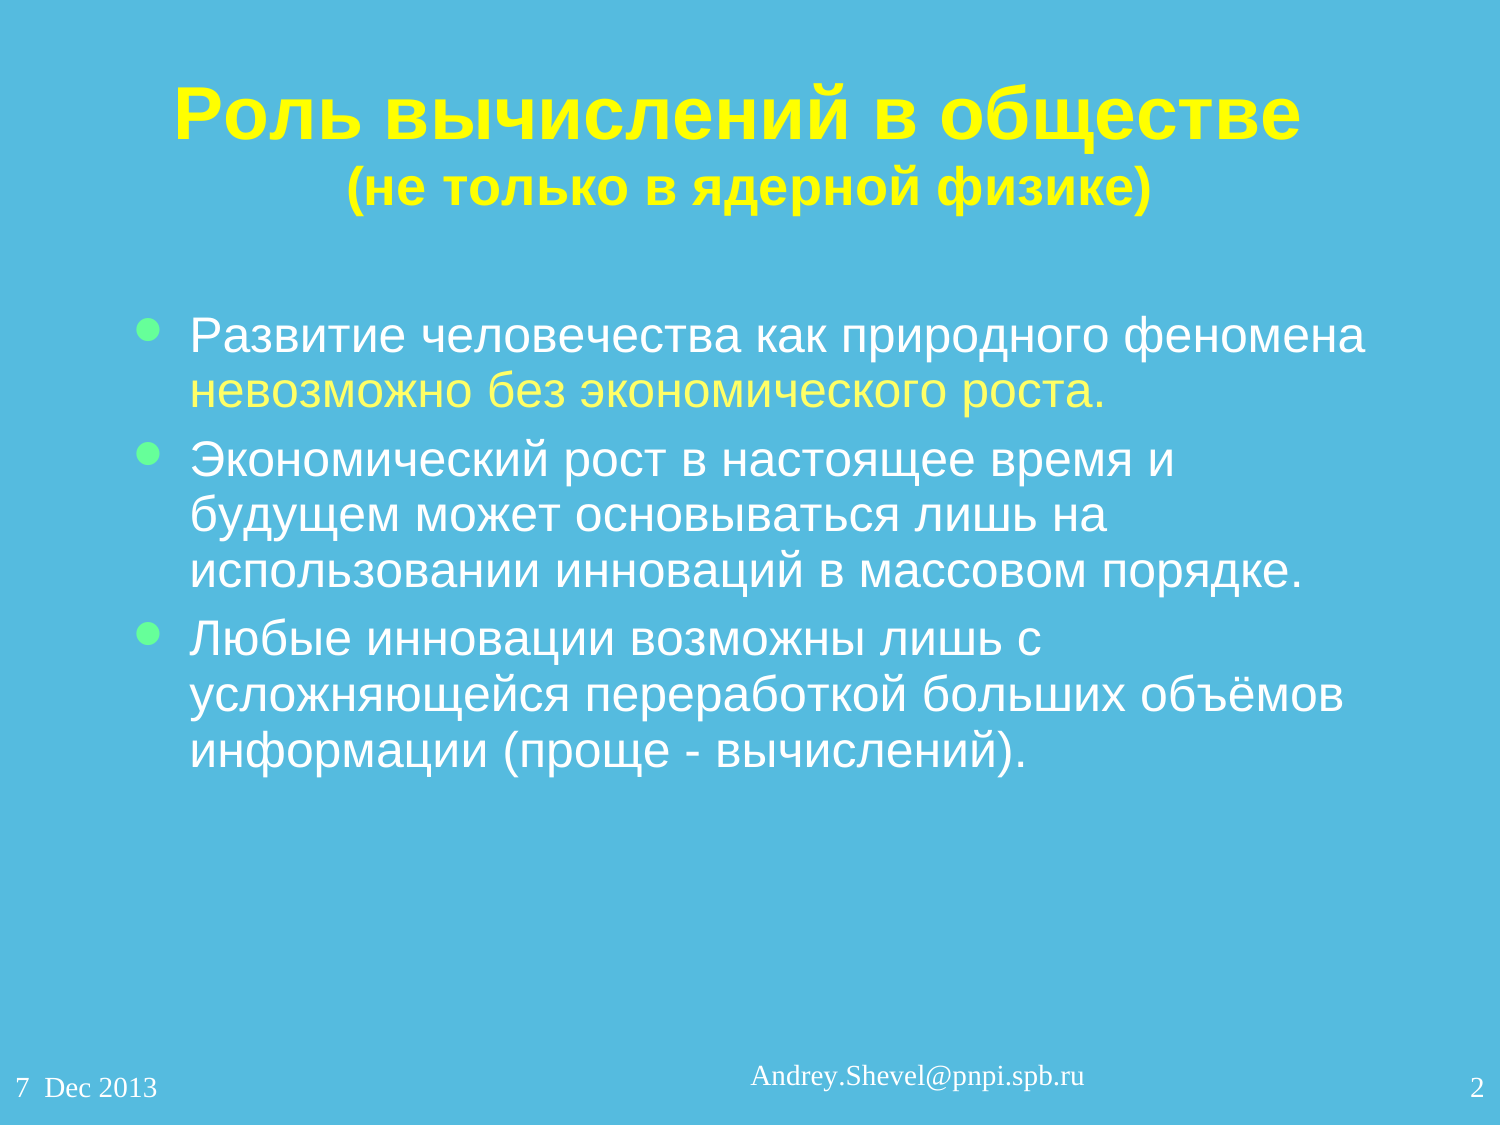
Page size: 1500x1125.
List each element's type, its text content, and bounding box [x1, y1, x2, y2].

title Роль вычислений в обществе (не только в ядерной физике) [112, 37, 1388, 225]
list Развитие человечества как природного феномена невозможно без экономического роста. Экономический рост в настоящее время и будущем может основываться лишь на использовании инноваций в массовом порядке. Любые инновации возможны лишь с усложняющейся переработкой больших объёмов информации (проще - вычислений). [118, 299, 1394, 975]
